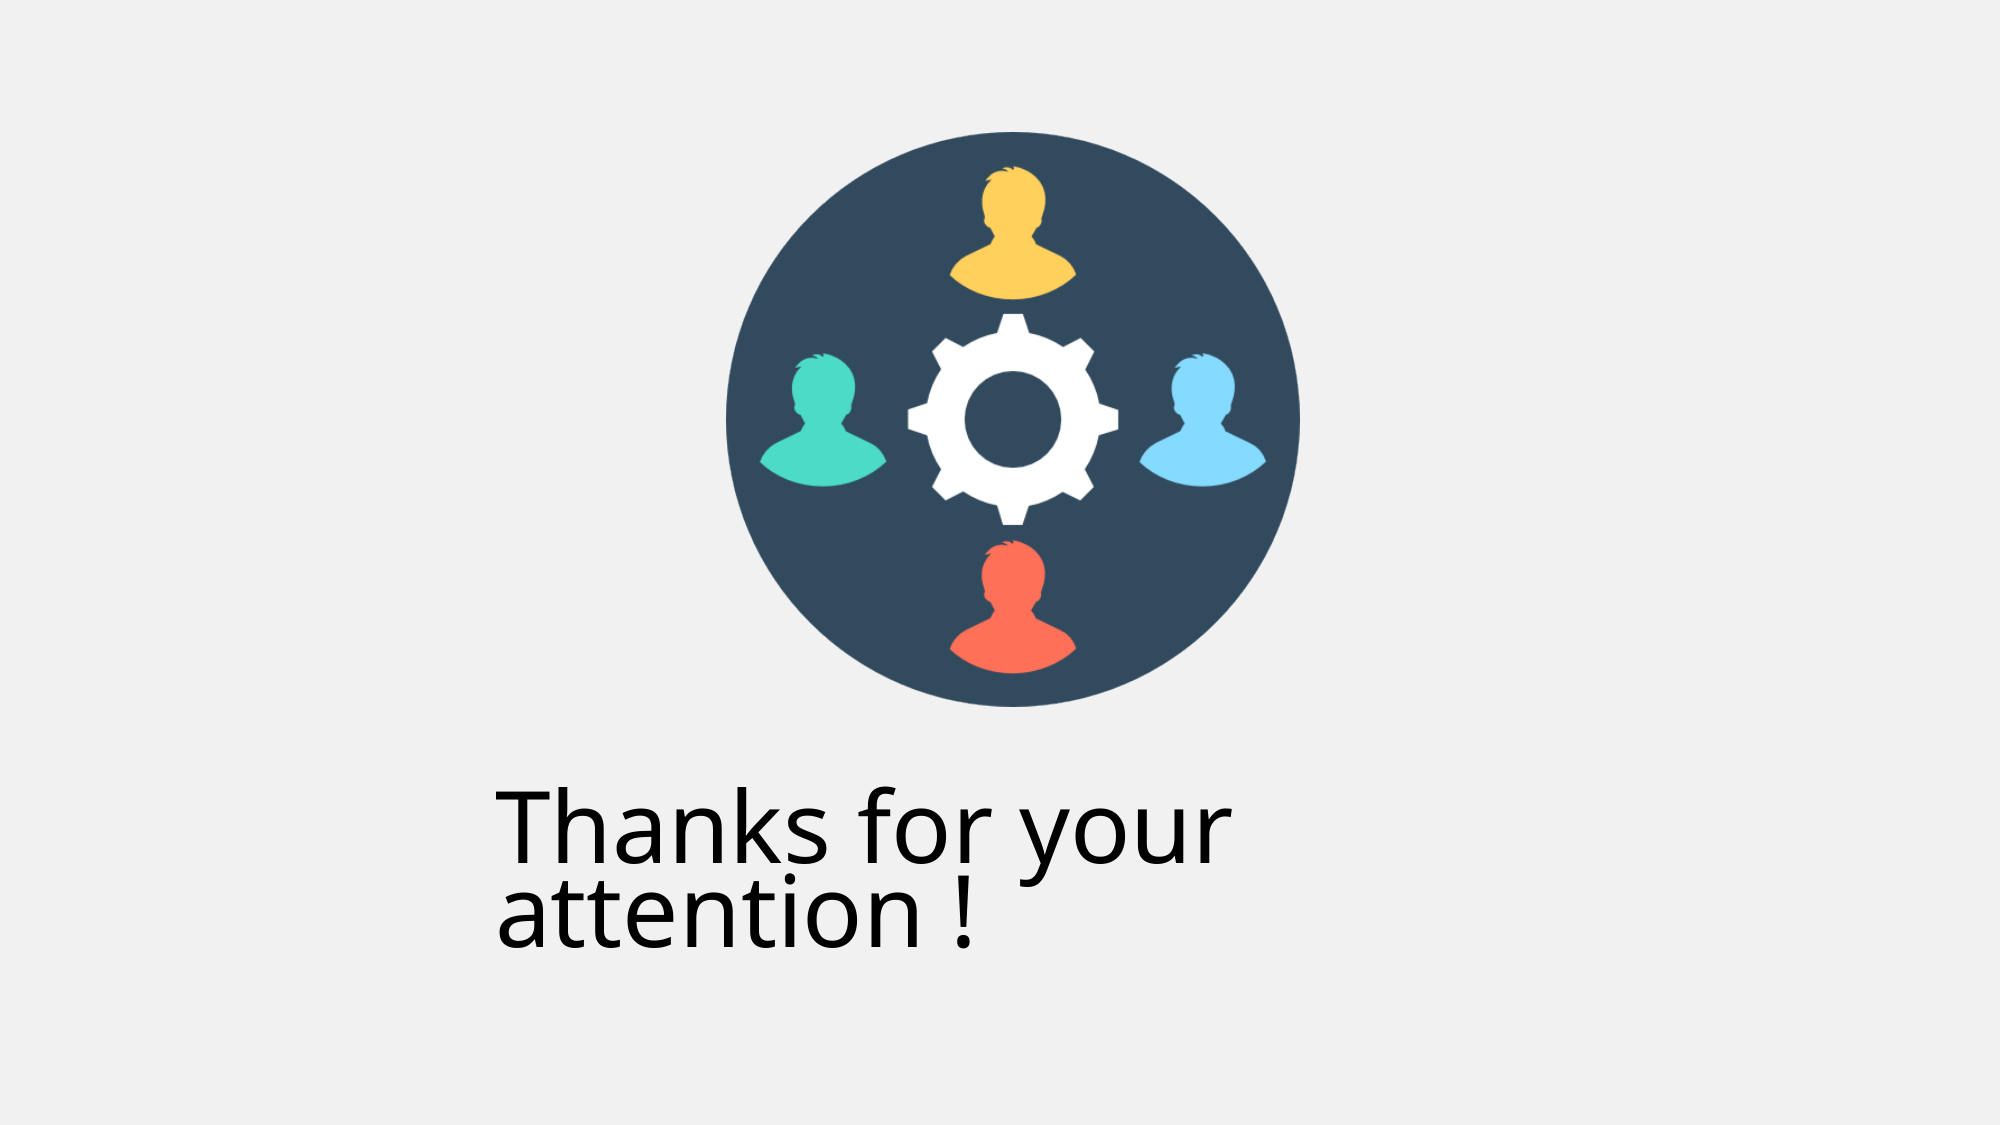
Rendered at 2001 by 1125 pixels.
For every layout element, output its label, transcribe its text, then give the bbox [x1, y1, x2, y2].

picture [726, 132, 1300, 707]
list Thanks for your attention ! [479, 788, 1593, 980]
